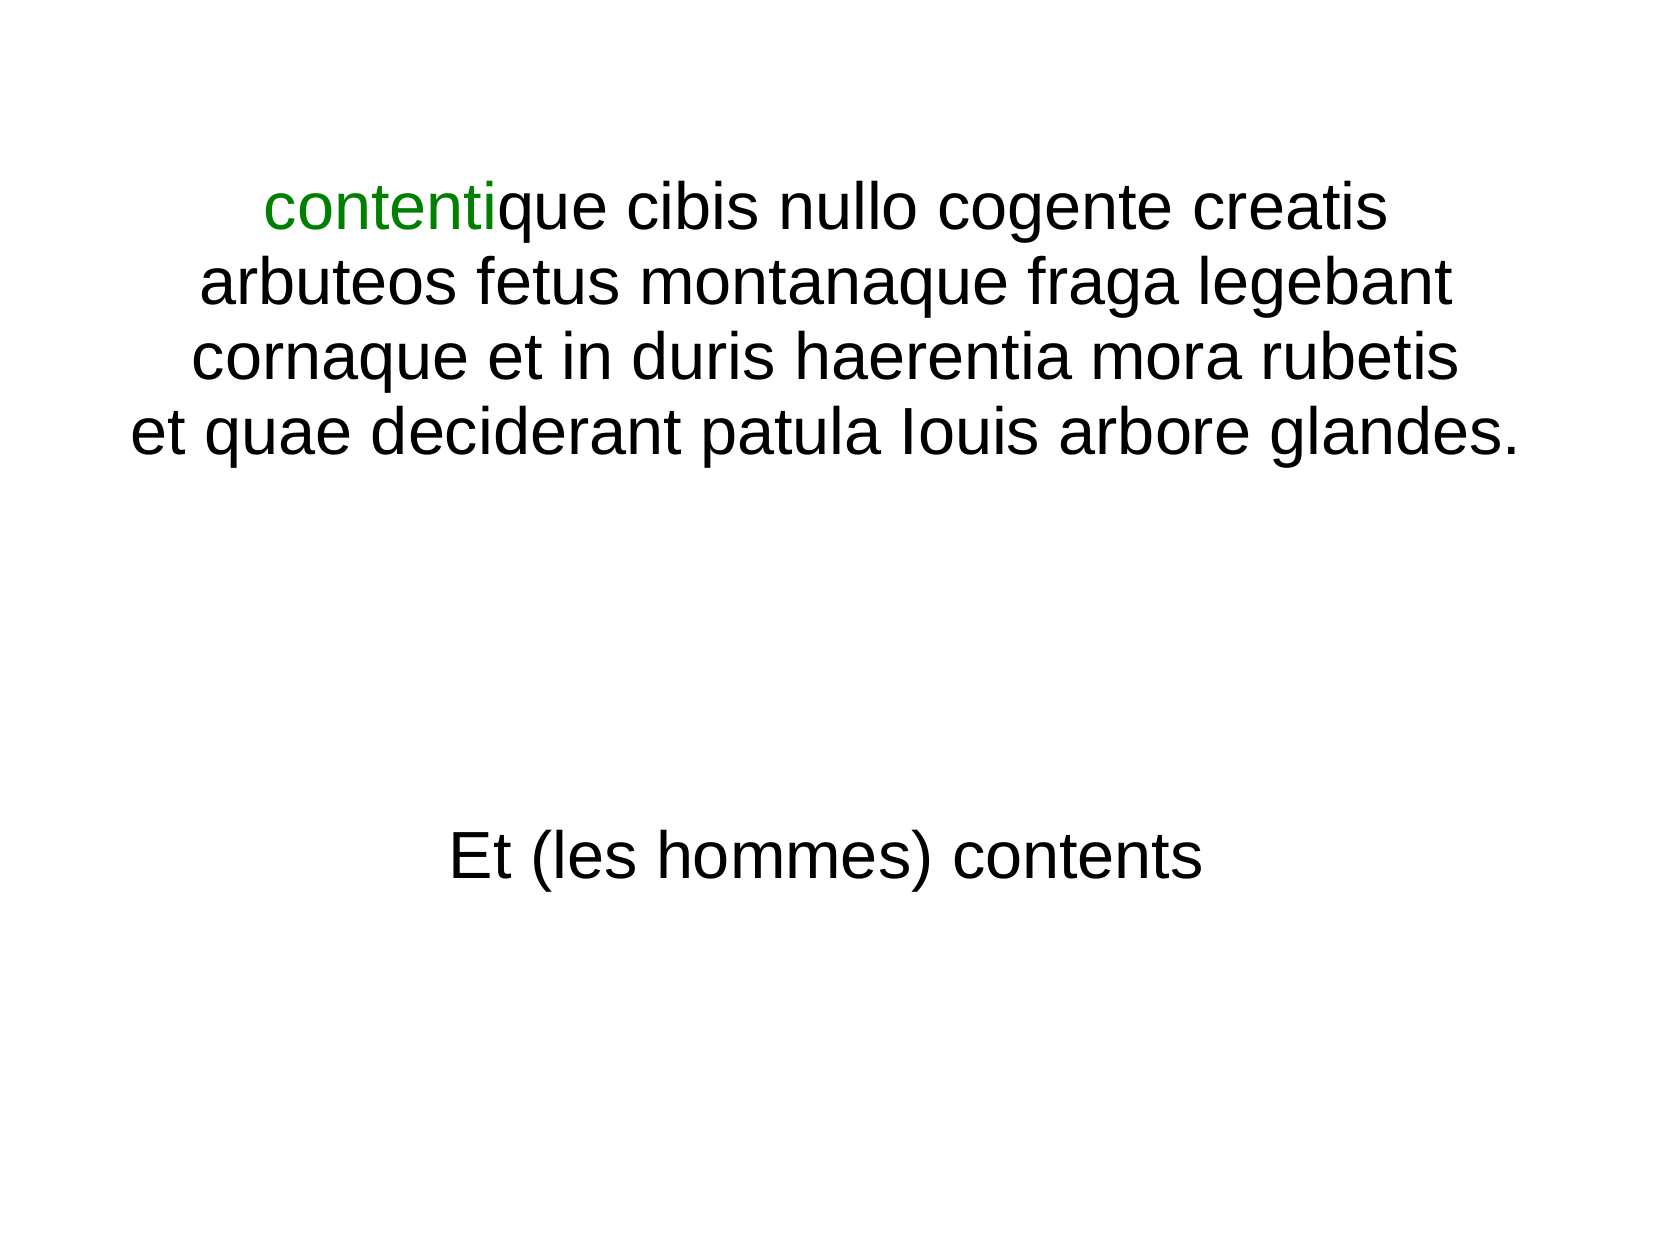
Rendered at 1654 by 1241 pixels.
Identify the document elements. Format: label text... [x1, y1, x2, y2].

title contentique cibis nullo cogente creatis arbuteos fetus montanaque fraga legebant cornaque et in duris haerentia mora rubetis et quae deciderant patula Iouis arbore glandes. [47, 35, 1607, 603]
subtitle Et (les hommes) contents [82, 602, 1571, 1109]
